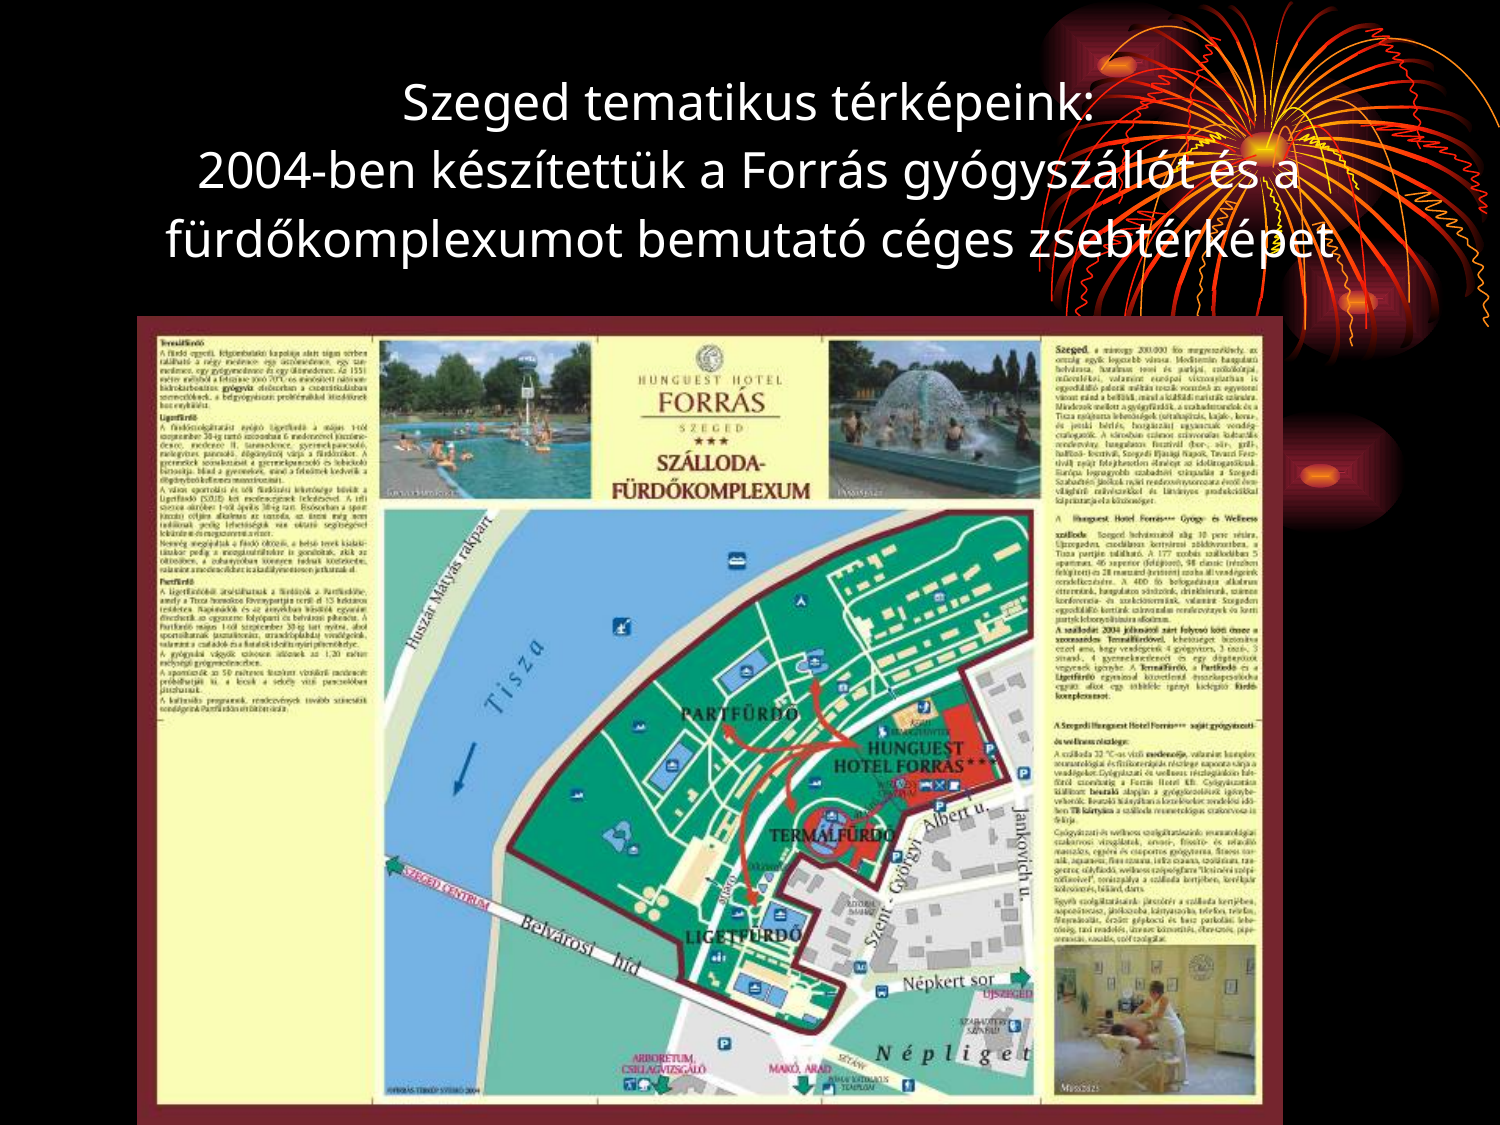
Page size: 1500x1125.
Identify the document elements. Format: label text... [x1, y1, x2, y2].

title Szeged tematikus térképeink: 2004-ben készítettük a Forrás gyógyszállót és a fürdőkomplexumot bemutató céges zsebtérképet [112, 20, 1388, 319]
picture [137, 316, 1283, 1125]
